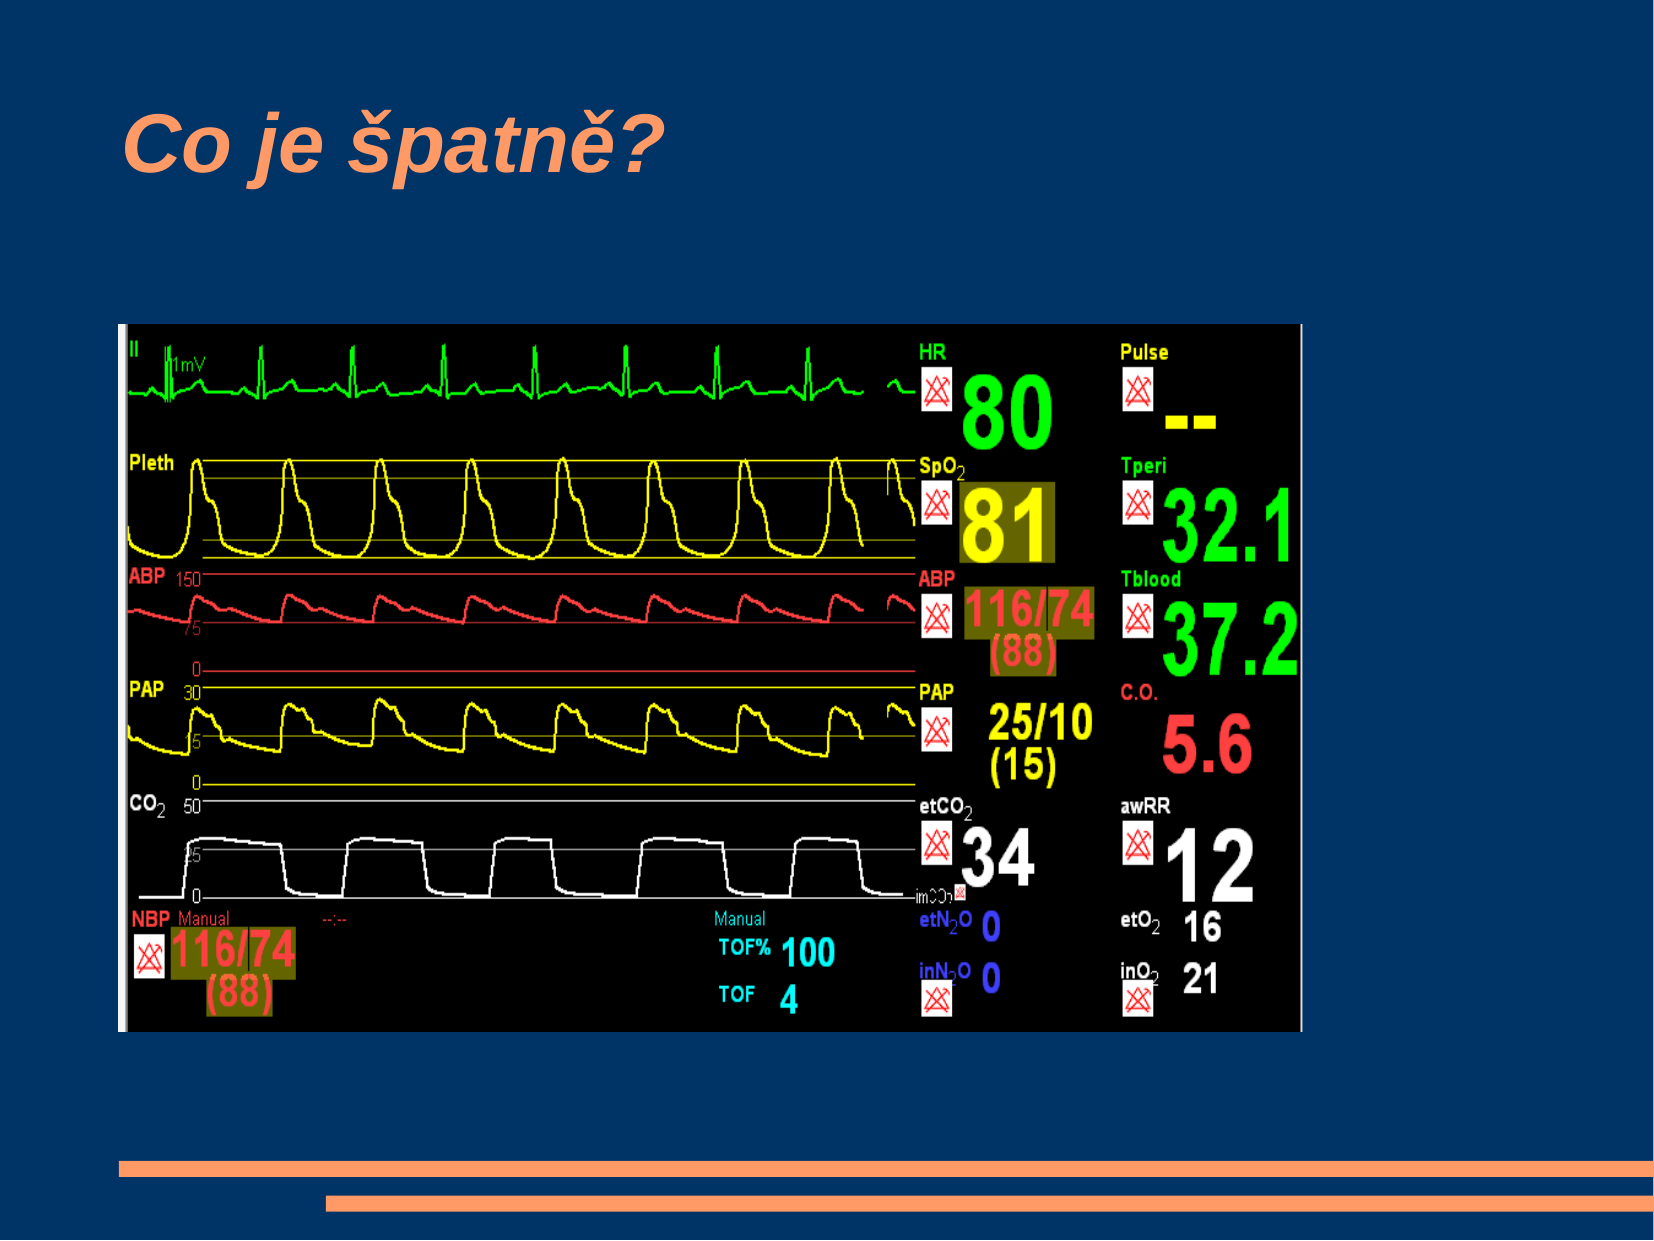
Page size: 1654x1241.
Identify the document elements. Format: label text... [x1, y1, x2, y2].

title Co je špatně? [121, 46, 1534, 253]
picture [118, 324, 1305, 1034]
